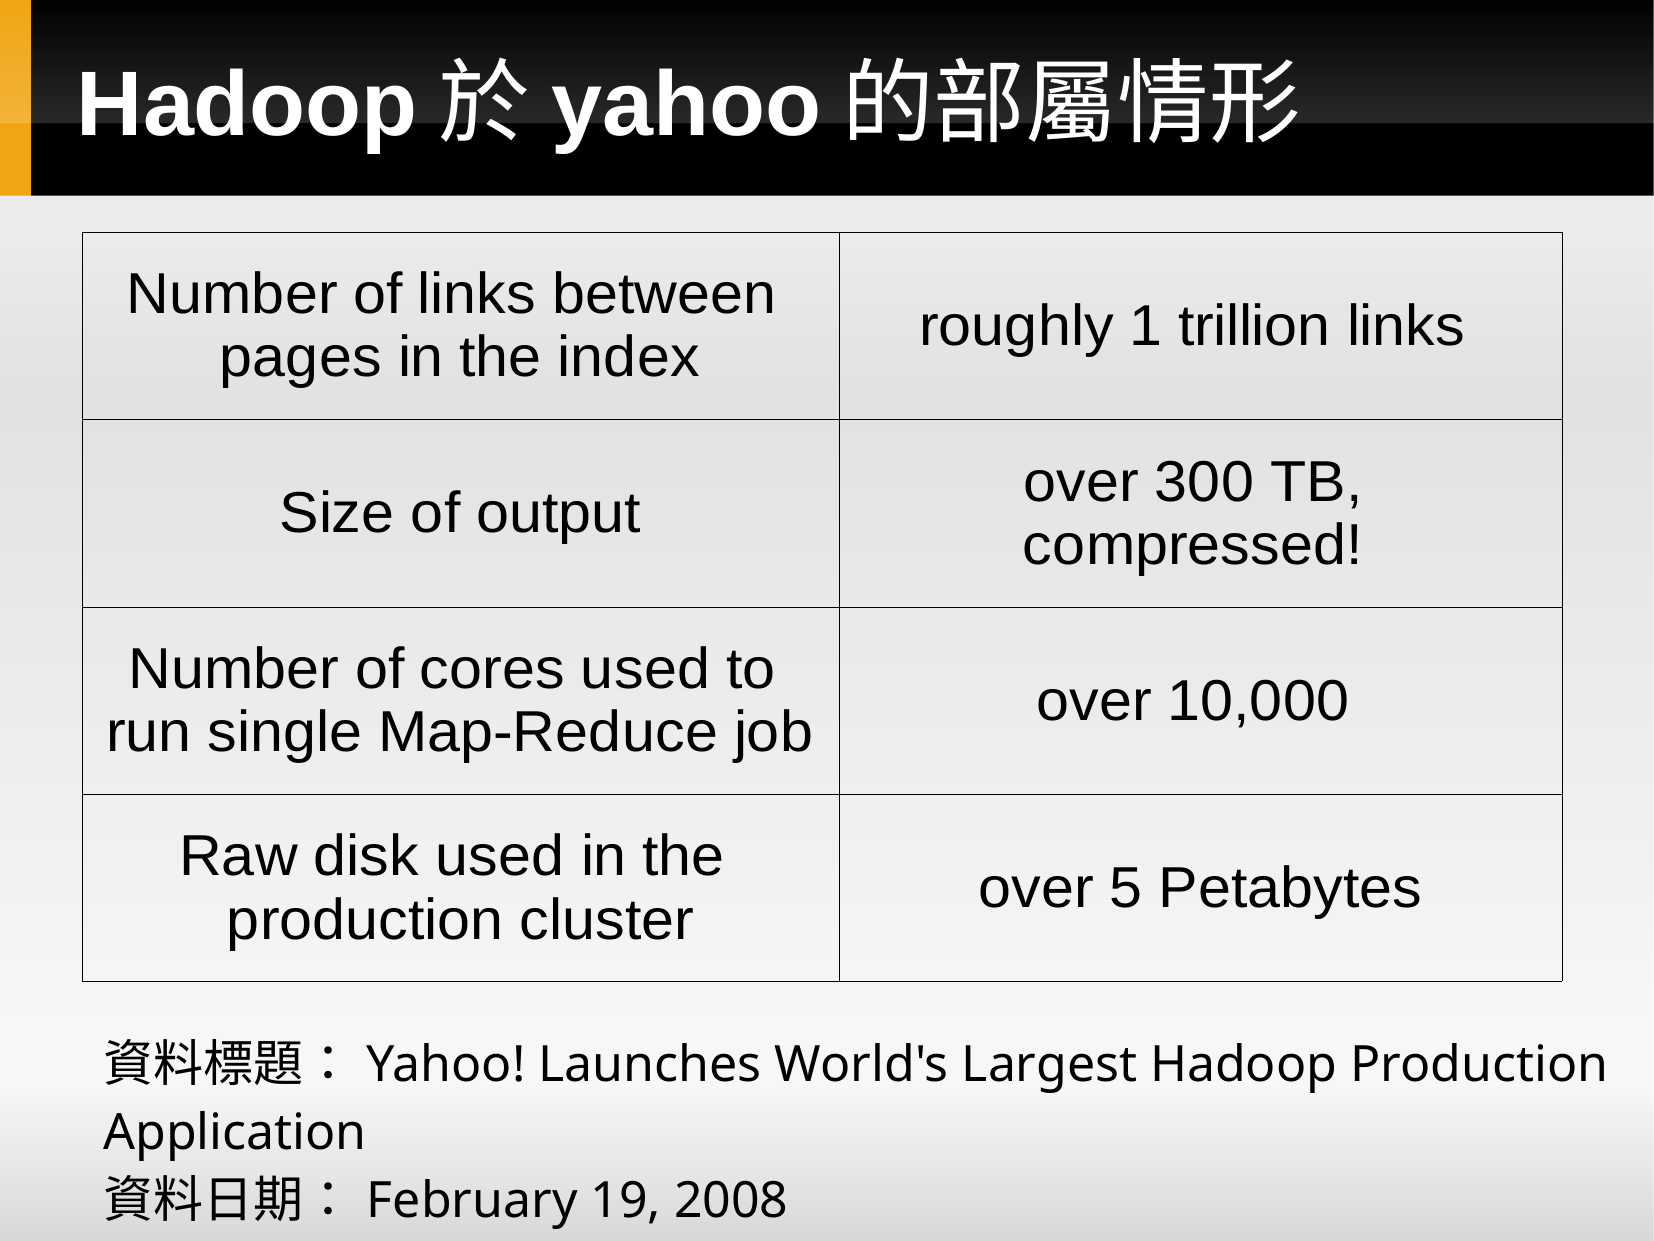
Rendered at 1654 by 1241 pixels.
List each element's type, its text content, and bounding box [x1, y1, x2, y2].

text_box 資料標題：Yahoo! Launches World's Largest Hadoop Production Application 資料日期：February 19, 2008 [88, 1020, 1625, 1211]
chart [81, 232, 1565, 1034]
picture [0, 0, 1654, 1241]
title Hadoop於yahoo的部屬情形 [76, 0, 1565, 208]
